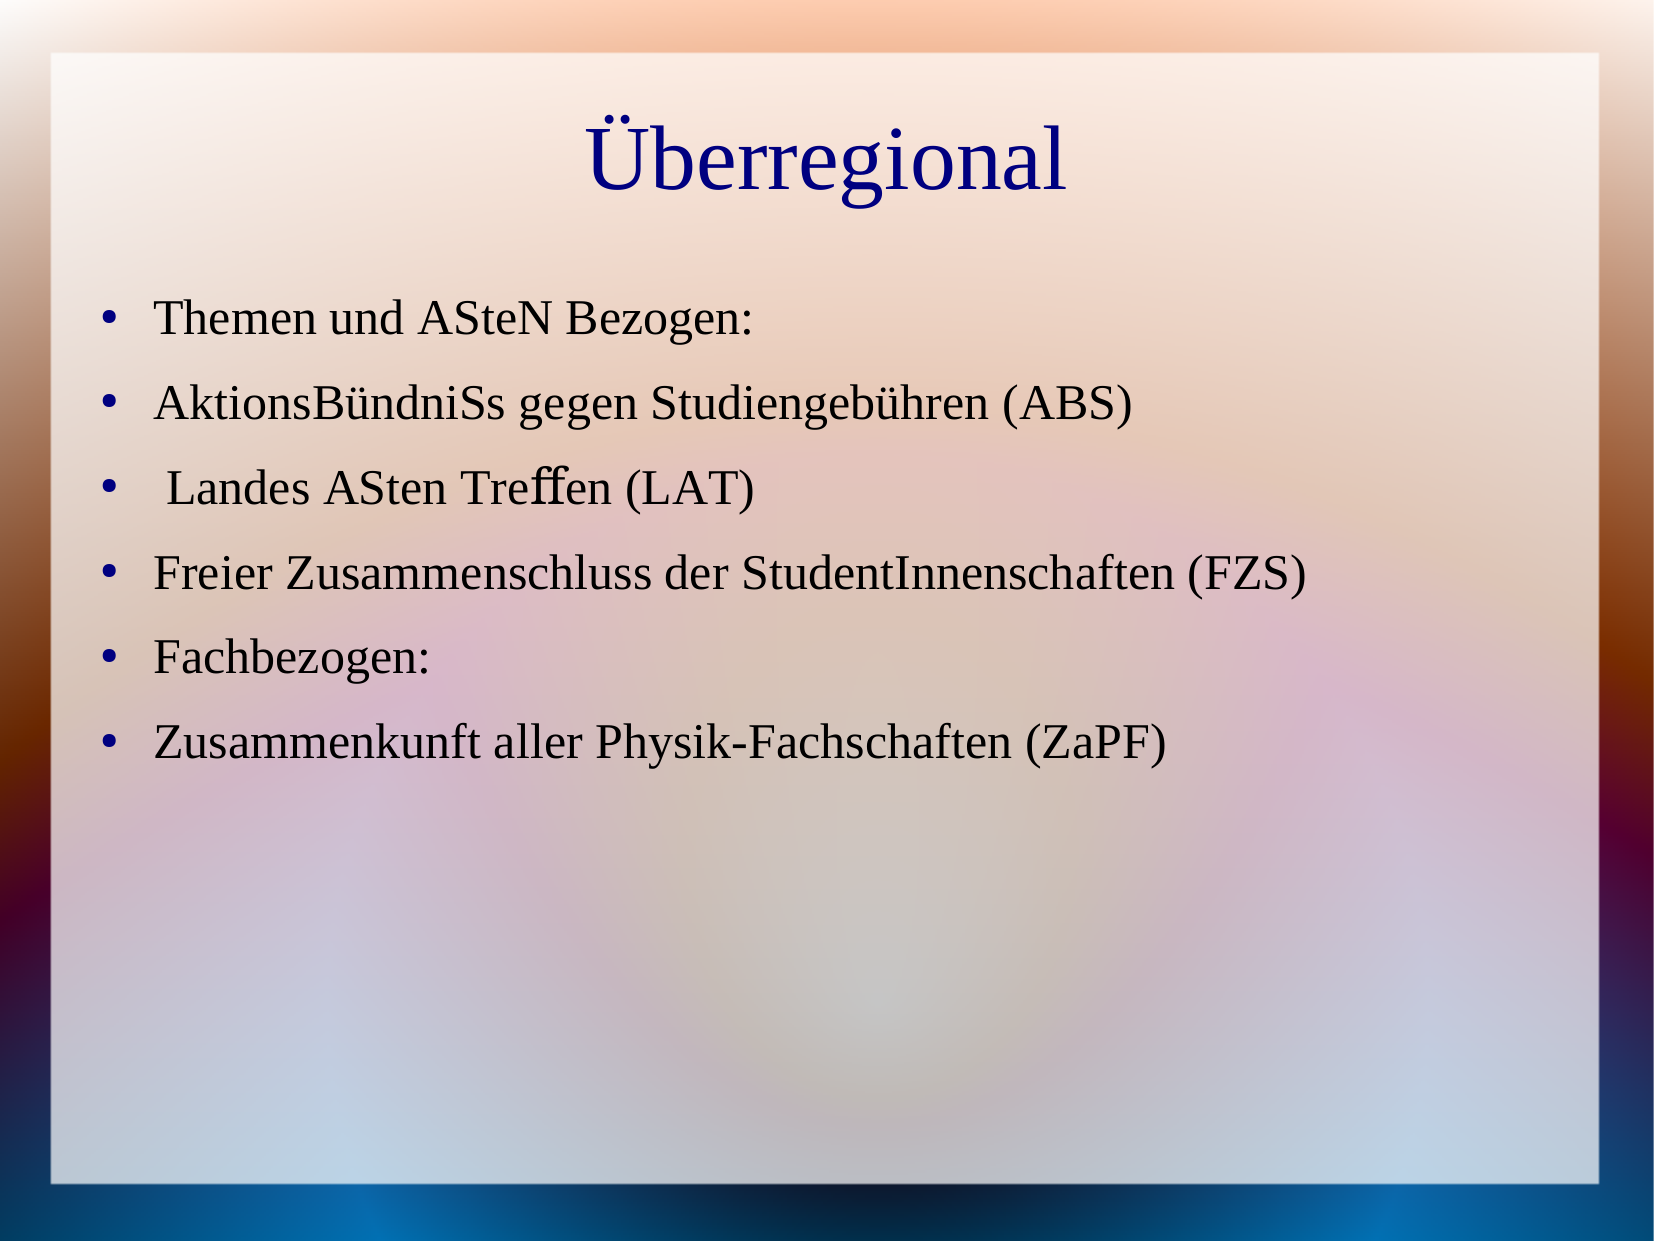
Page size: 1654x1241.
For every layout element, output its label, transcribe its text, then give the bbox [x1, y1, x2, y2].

title Überregional [82, 55, 1571, 263]
list Themen und ASteN Bezogen: AktionsBündniSs gegen Studiengebühren (ABS) Landes ASten Treﬀen (LAT) Freier Zusammenschluss der StudentInnenschaften (FZS) Fachbezogen: Zusammenkunft aller Physik-Fachschaften (ZaPF) [82, 290, 1571, 1034]
picture [0, 0, 1654, 1241]
